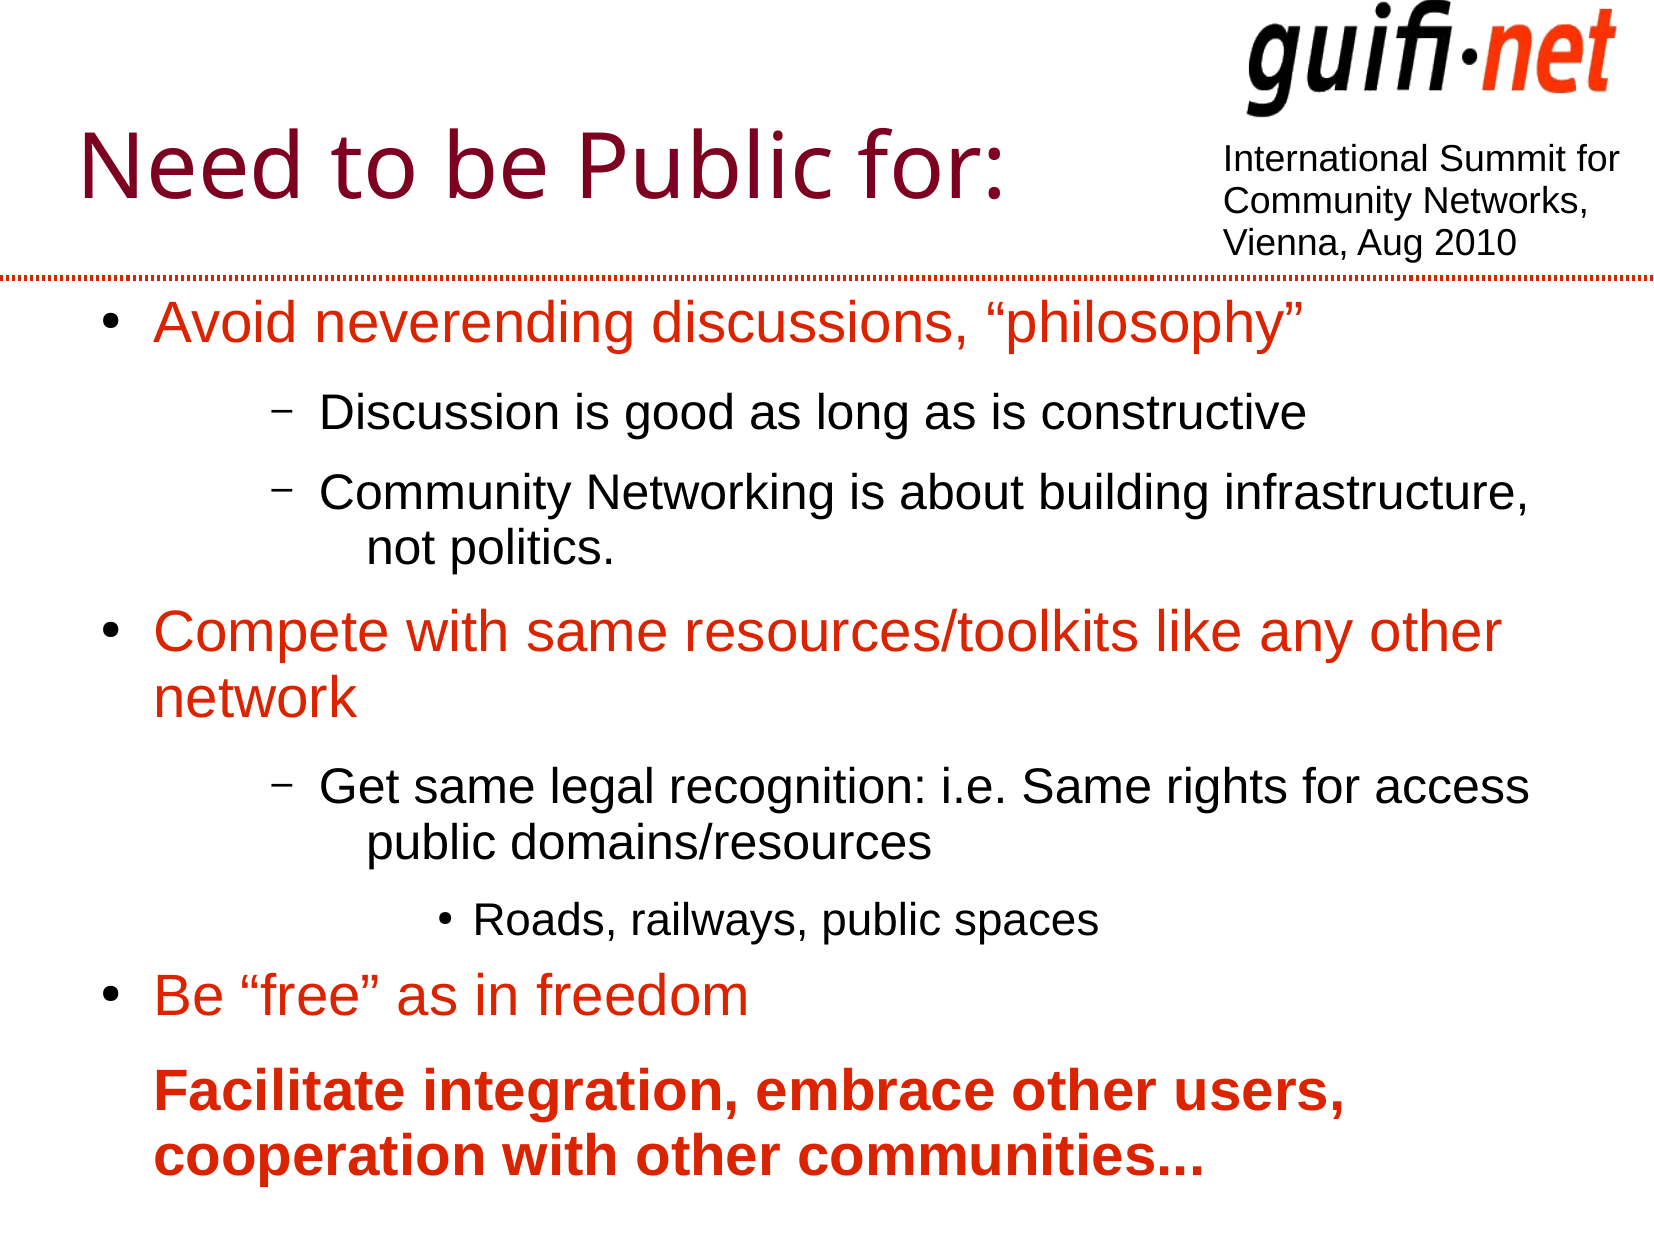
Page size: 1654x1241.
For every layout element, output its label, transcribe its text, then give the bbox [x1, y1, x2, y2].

title Need to be Public for: [76, 59, 1093, 267]
picture [1240, 0, 1625, 119]
list Avoid neverending discussions, “philosophy” Discussion is good as long as is constructive Community Networking is about building infrastructure, not politics. Compete with same resources/toolkits like any other network Get same legal recognition: i.e. Same rights for access public domains/resources Roads, railways, public spaces Be “free” as in freedom Facilitate integration, embrace other users, cooperation with other communities... [82, 290, 1571, 1188]
